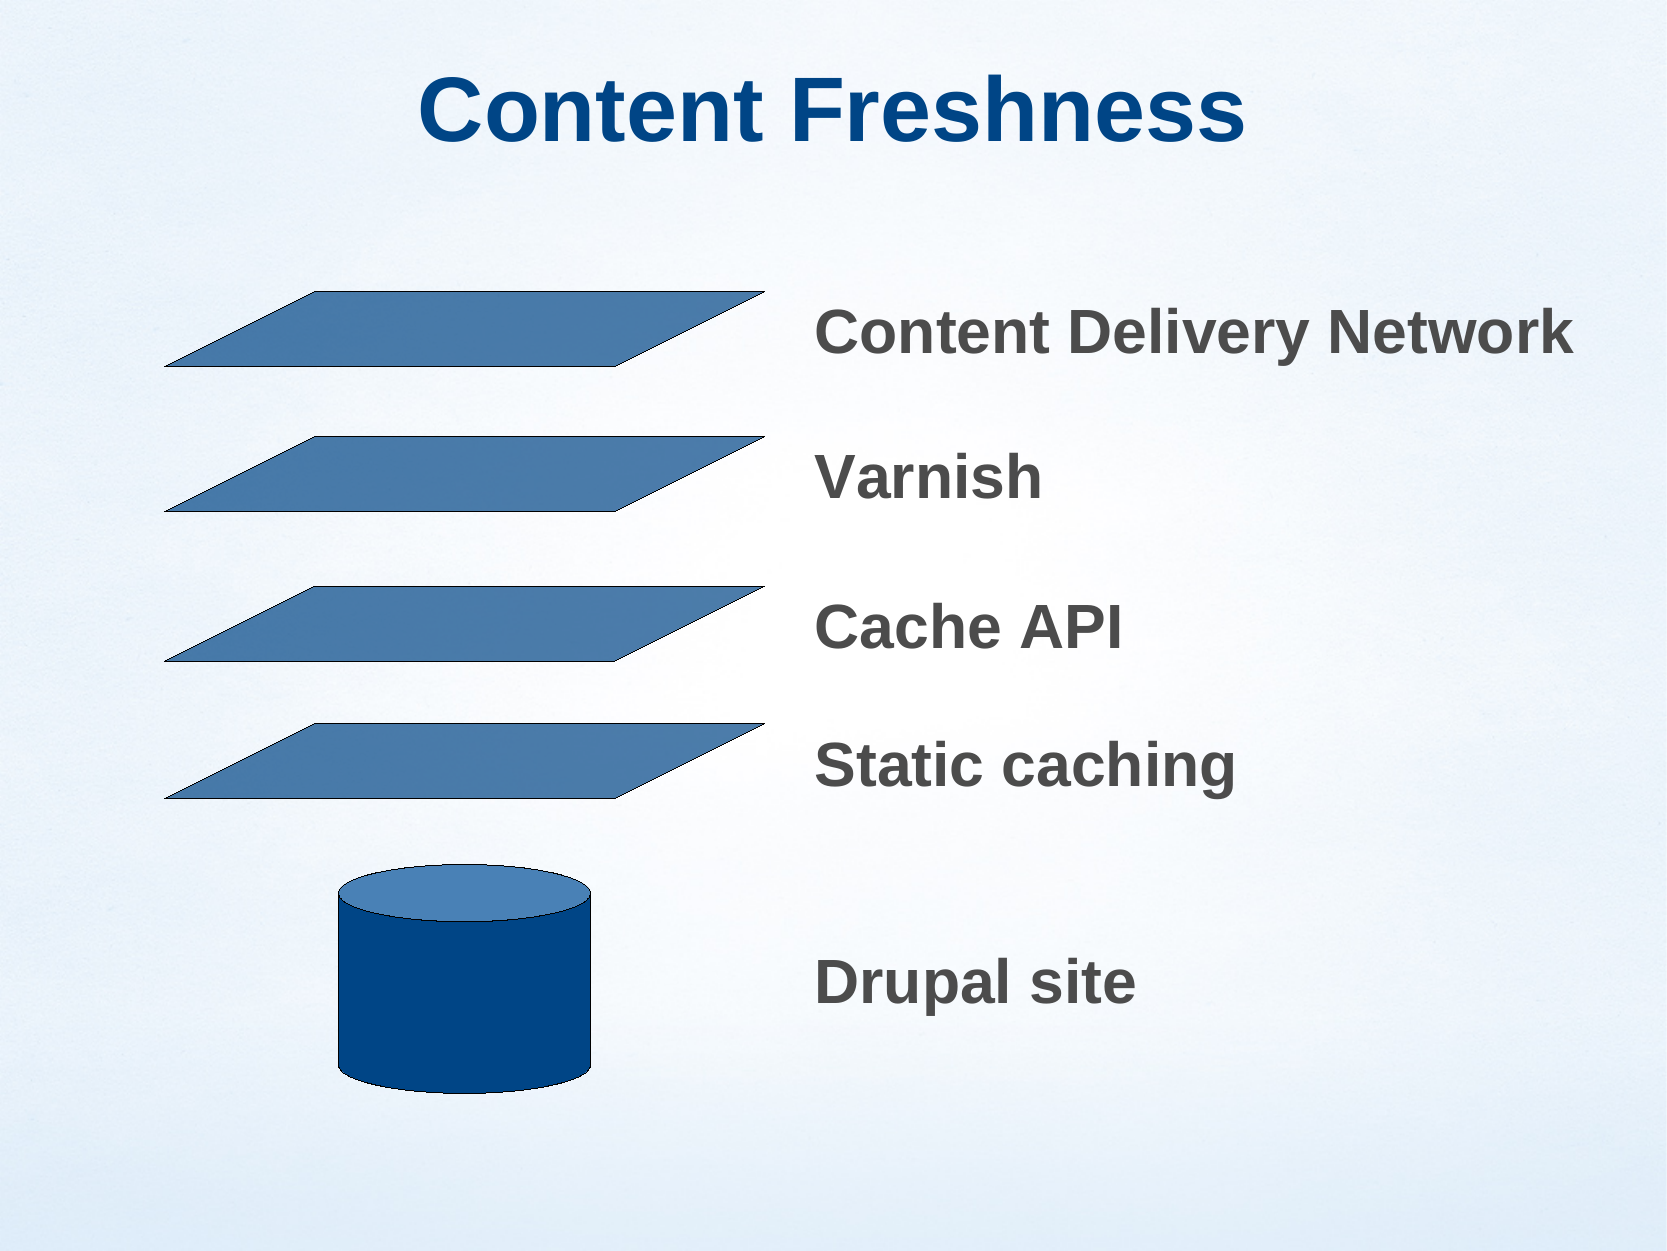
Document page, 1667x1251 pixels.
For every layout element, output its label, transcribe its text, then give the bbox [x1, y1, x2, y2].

text_box Drupal site [799, 934, 1153, 1024]
text_box [164, 586, 765, 662]
text_box [164, 723, 765, 799]
text_box Varnish [799, 429, 1059, 519]
text_box Static caching [799, 716, 1254, 806]
text_box [338, 896, 591, 1094]
text_box [164, 291, 765, 367]
text_box Cache API [799, 578, 1139, 669]
text_box [164, 436, 765, 512]
title Content Freshness [83, 49, 1584, 259]
picture [0, 0, 1667, 1251]
text_box Content Delivery Network [799, 284, 1590, 374]
